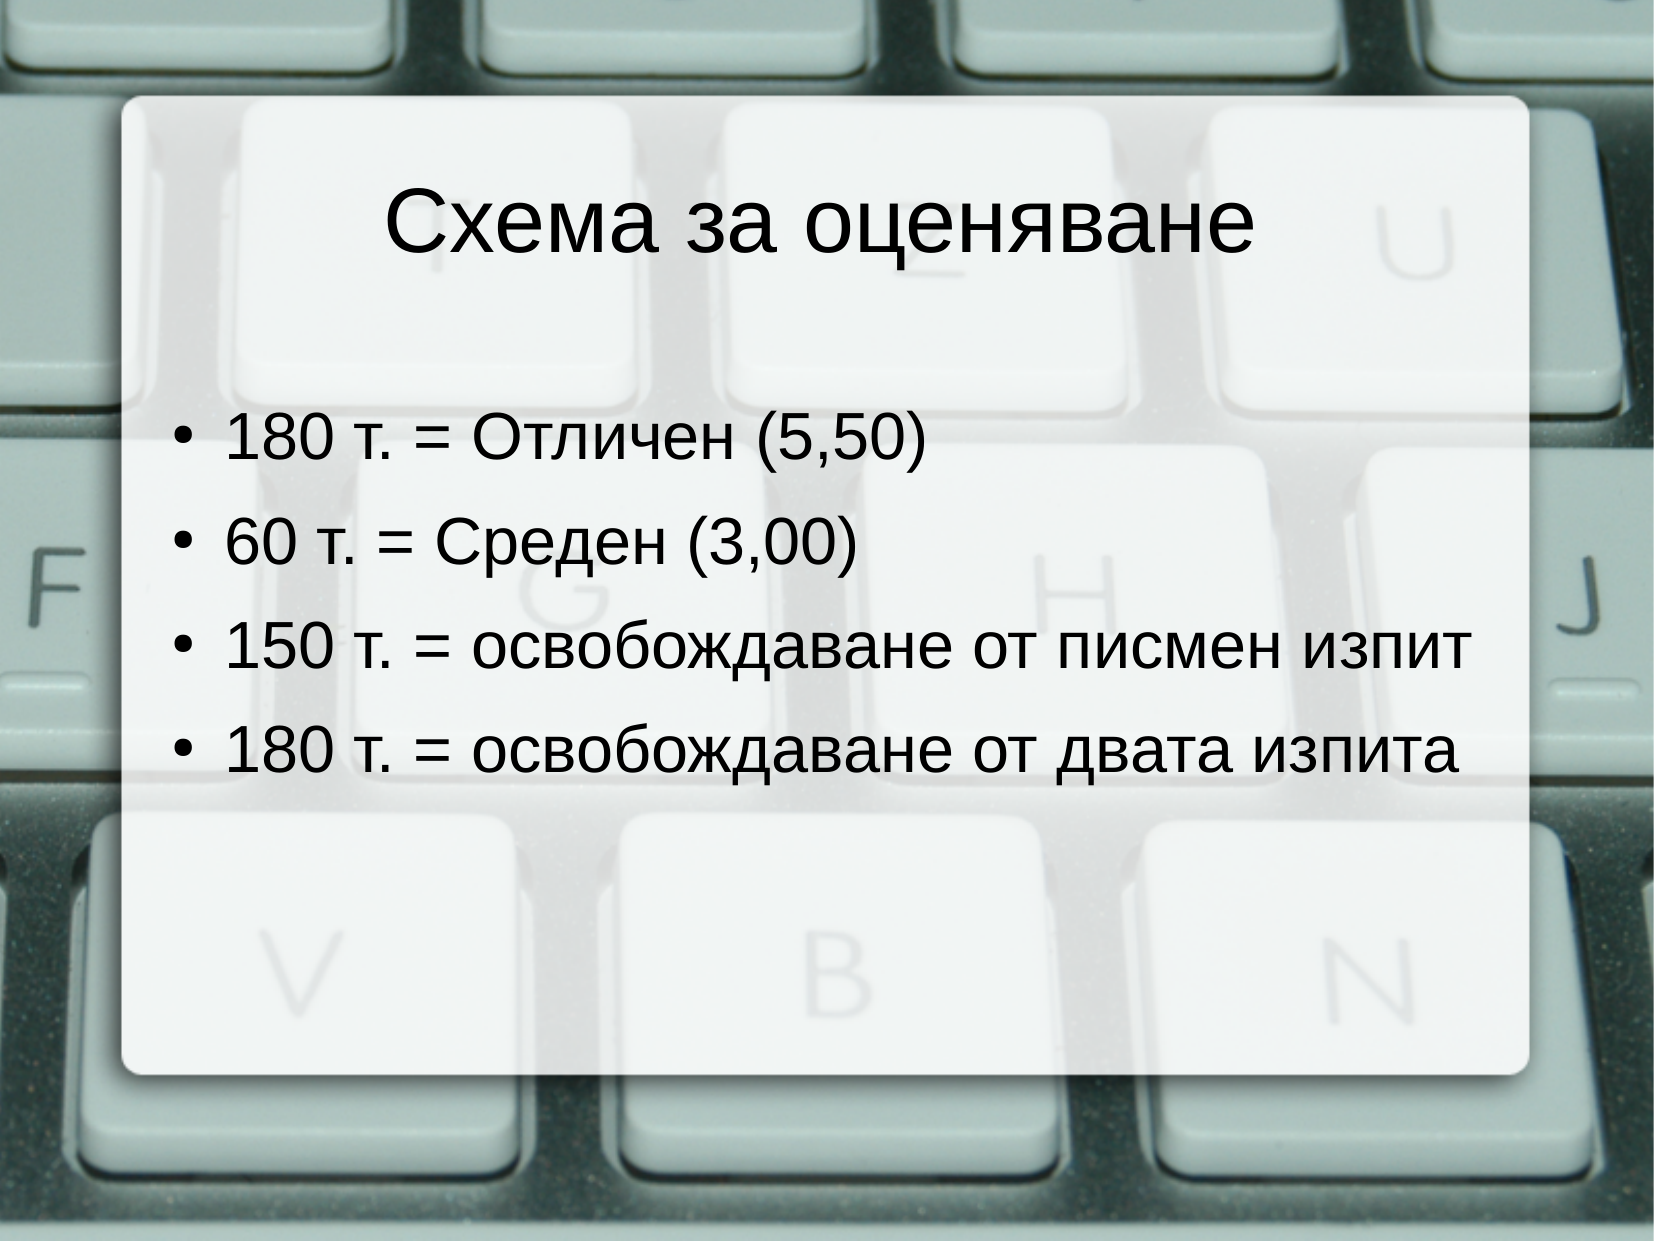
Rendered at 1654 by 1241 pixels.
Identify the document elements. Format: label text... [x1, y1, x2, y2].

list 180 т. = Отличен (5,50) 60 т. = Среден (3,00) 150 т. = освобождаване от писмен изпит 180 т. = освобождаване от двата изпита [153, 295, 1512, 1015]
picture [0, 0, 1654, 1241]
chart [769, 591, 888, 651]
title Схема за оценяване [135, 117, 1506, 325]
